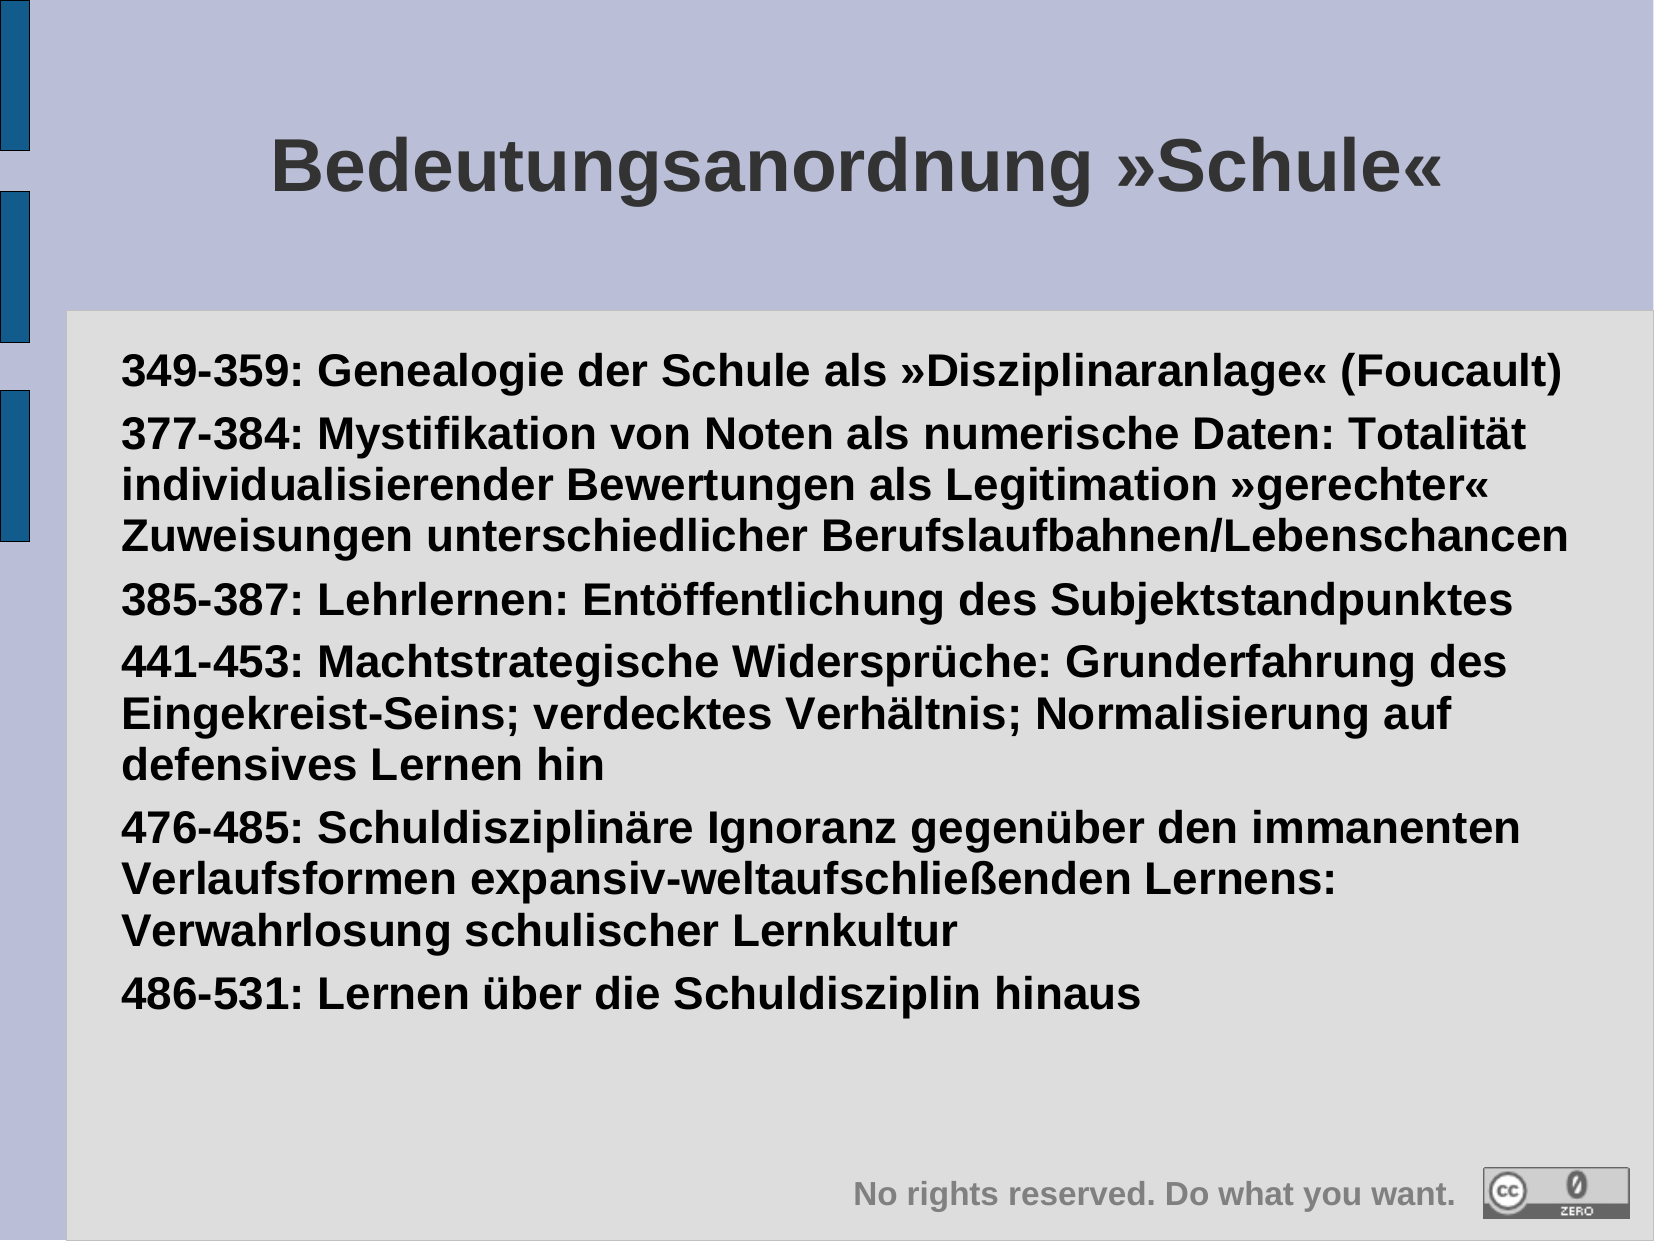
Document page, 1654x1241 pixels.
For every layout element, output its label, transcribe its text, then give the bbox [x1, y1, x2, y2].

title Bedeutungsanordnung »Schule« [121, 61, 1595, 269]
text_box No rights reserved. Do what you want. [838, 1167, 1477, 1220]
picture [1483, 1167, 1630, 1219]
list 349-359: Genealogie der Schule als »Disziplinaranlage« (Foucault) 377-384: Mystifikation von Noten als numerische Daten: Totalität individualisierender Bewertungen als Legitimation »gerechter« Zuweisungen unterschiedlicher Berufslaufbahnen/Lebenschancen 385-387: Lehrlernen: Entöffentlichung des Subjektstandpunktes 441-453: Machtstrategische Widersprüche: Grunderfahrung des Eingekreist-Seins; verdecktes Verhältnis; Normalisierung auf defensives Lernen hin 476-485: Schuldisziplinäre Ignoranz gegenüber den immanenten Verlaufsformen expansiv-weltaufschließenden Lernens: Verwahrlosung schulischer Lernkultur 486-531: Lernen über die Schuldisziplin hinaus [121, 344, 1625, 1137]
